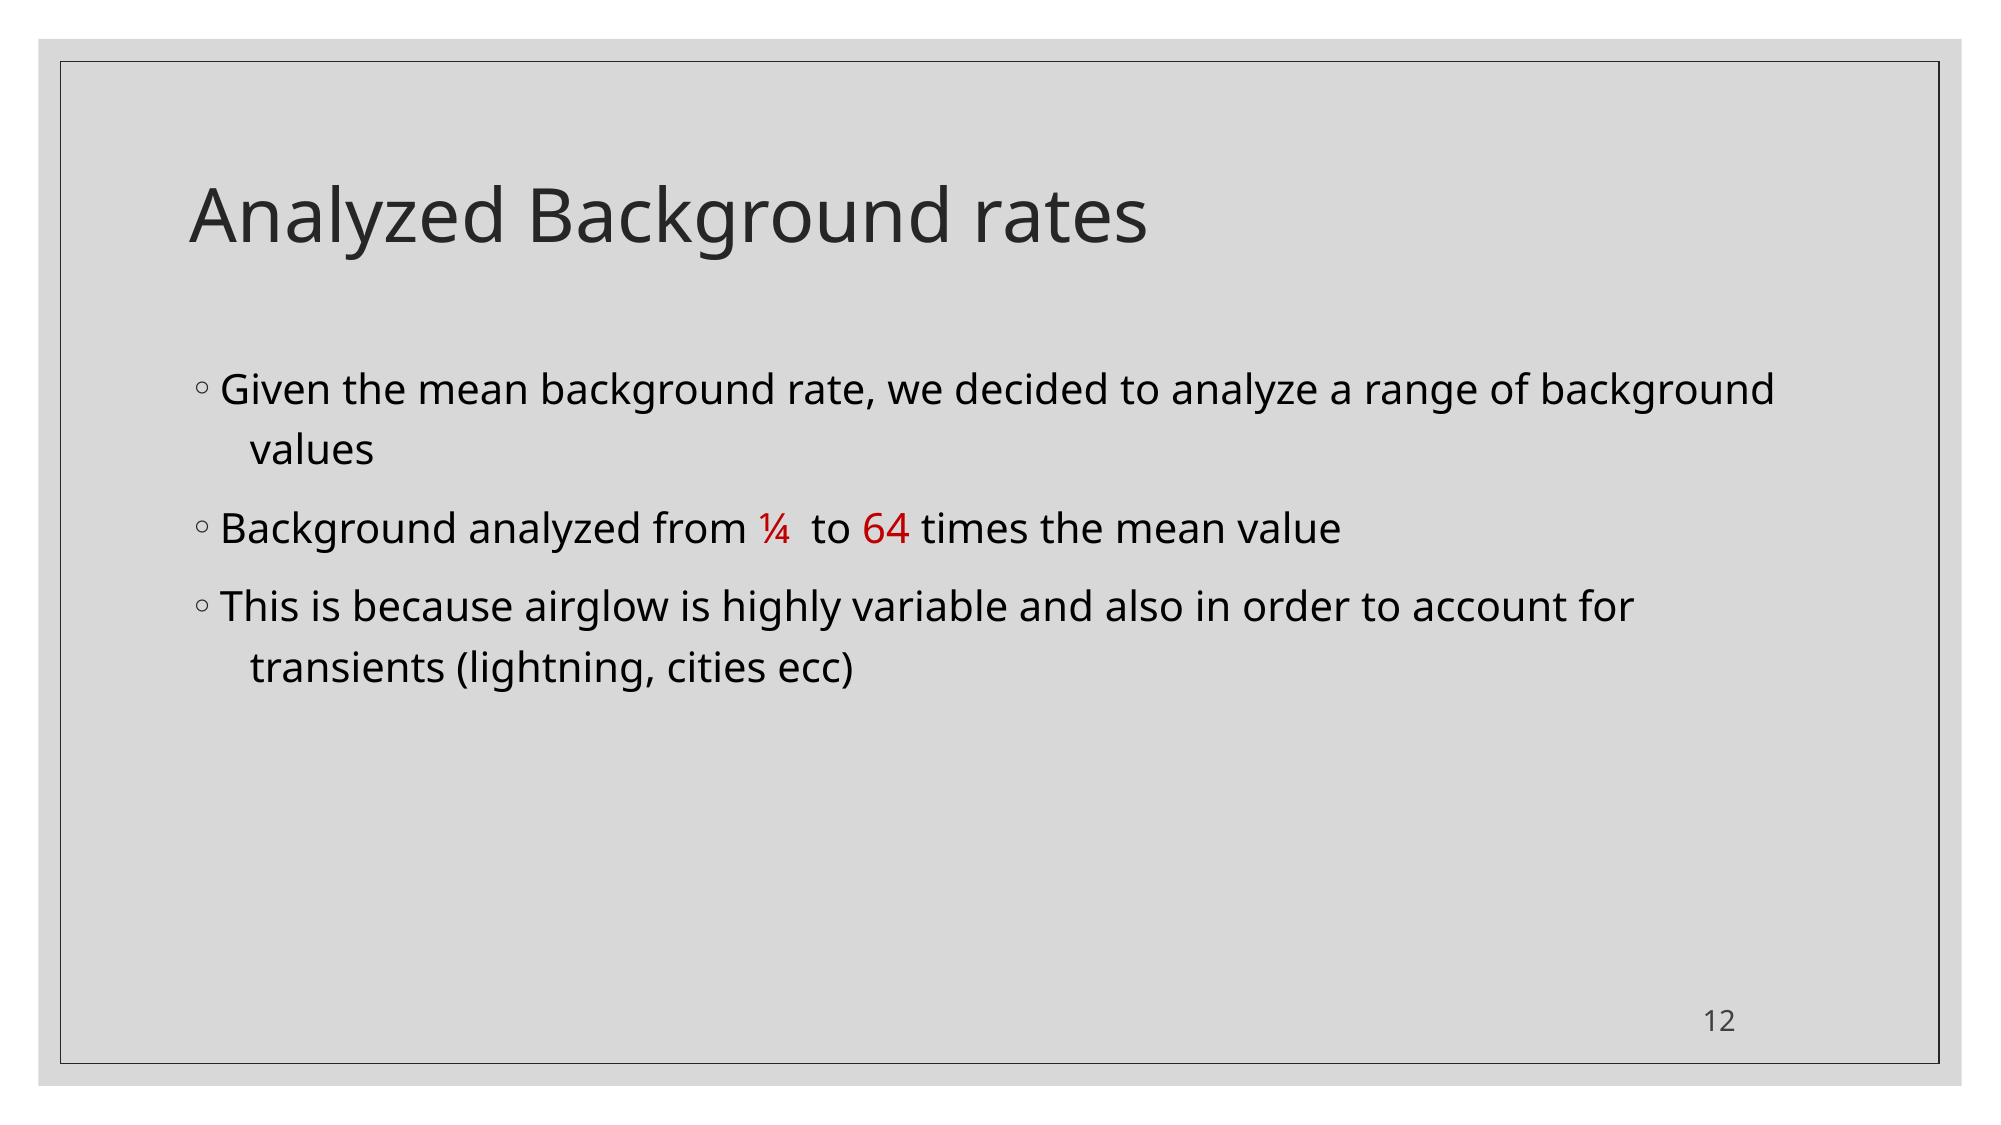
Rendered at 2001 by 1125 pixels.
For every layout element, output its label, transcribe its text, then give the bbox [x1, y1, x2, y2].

title Analyzed Background rates [174, 105, 1825, 331]
list Given the mean background rate, we decided to analyze a range of background values Background analyzed from ¼ to 64 times the mean value This is because airglow is highly variable and also in order to account for transients (lightning, cities ecc) [174, 345, 1825, 977]
text_box [1687, 990, 1825, 1051]
